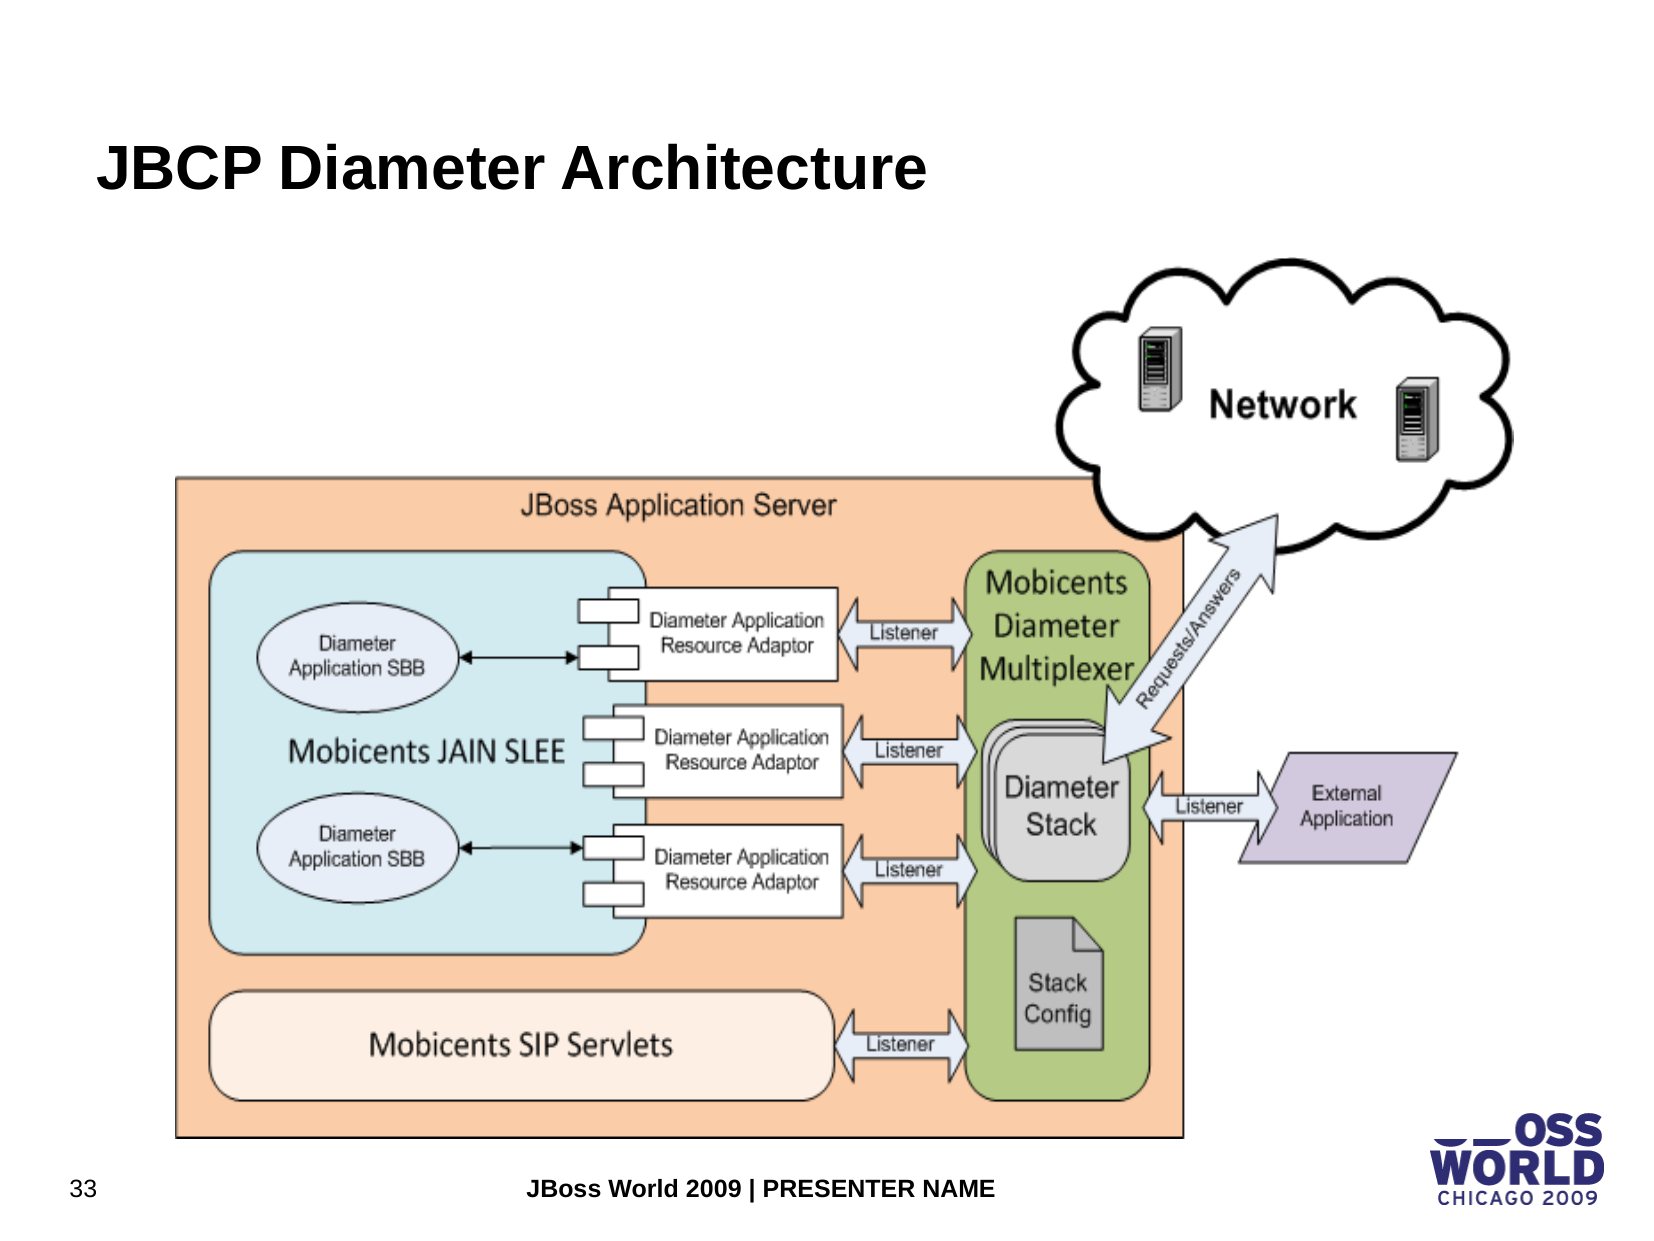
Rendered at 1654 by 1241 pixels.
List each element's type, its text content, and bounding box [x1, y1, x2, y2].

picture [175, 257, 1604, 1212]
title JBCP Diameter Architecture [96, 112, 1502, 224]
